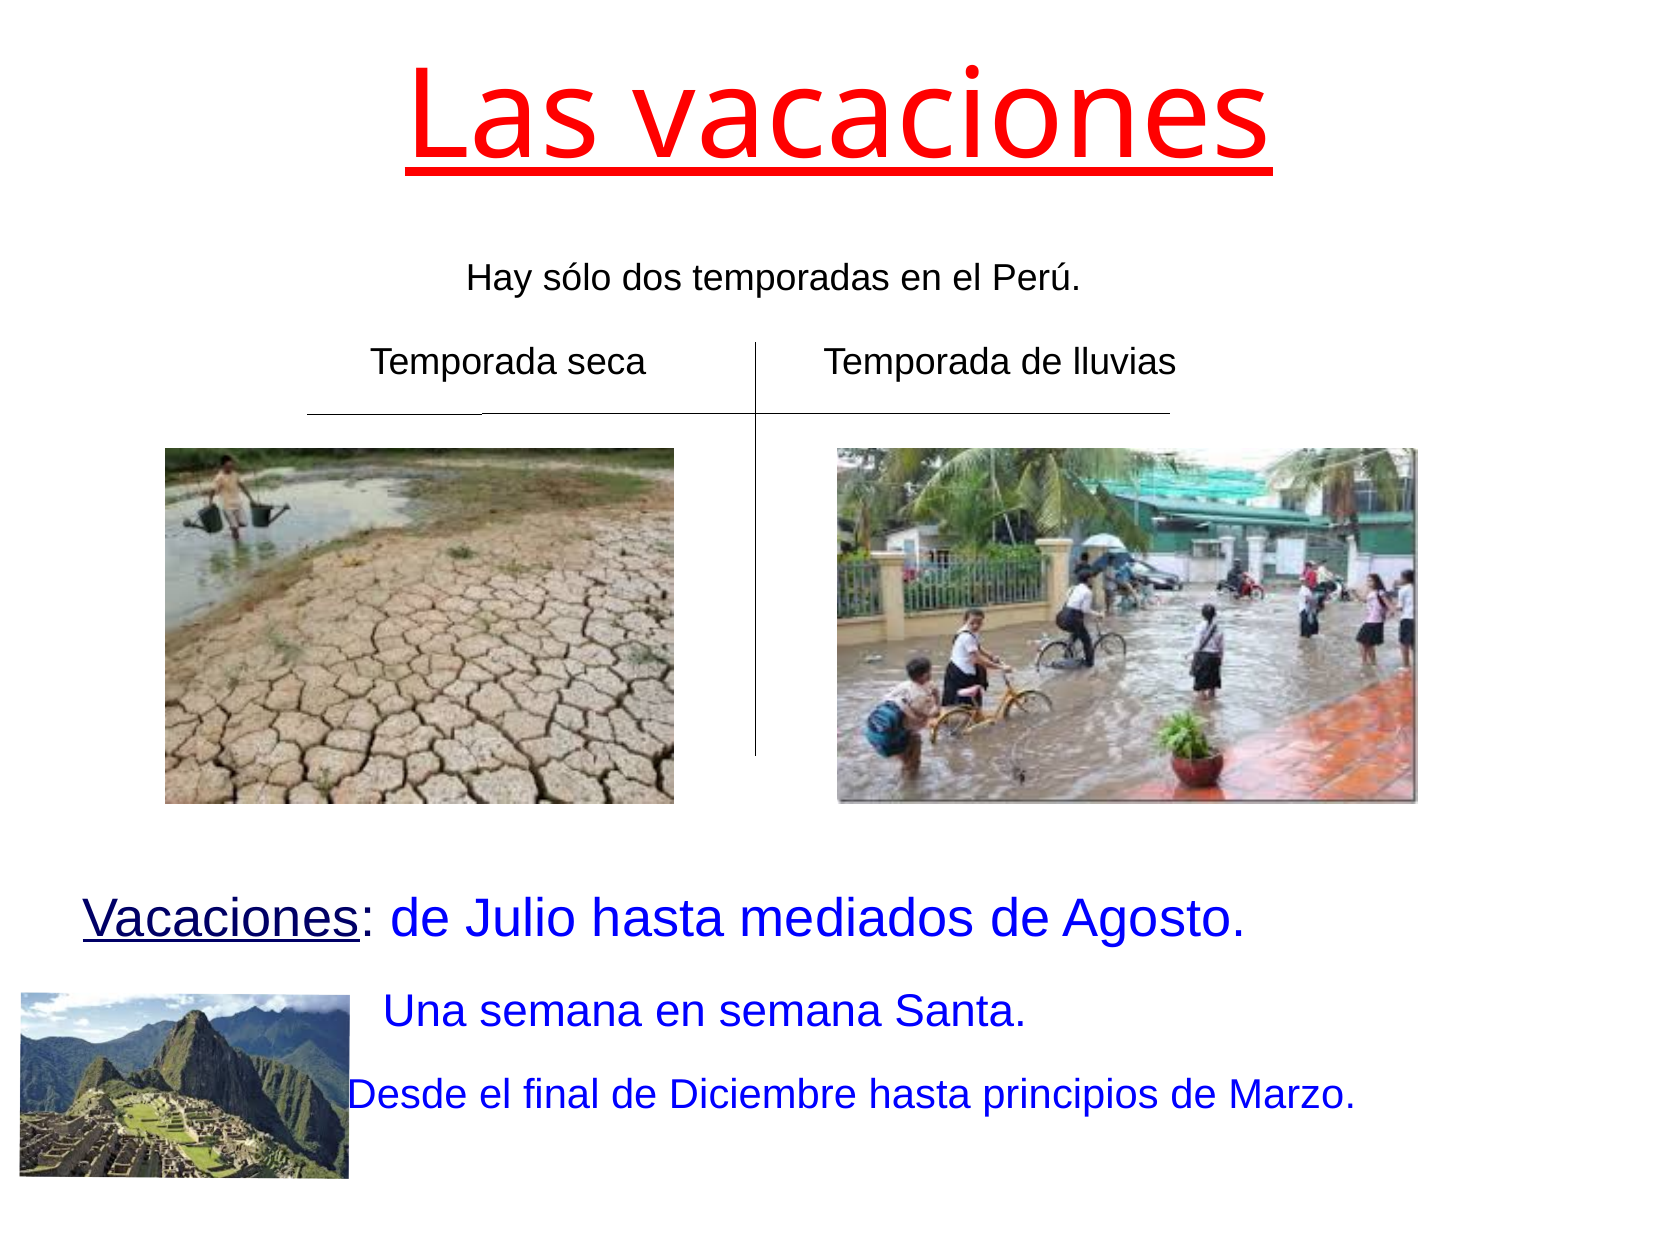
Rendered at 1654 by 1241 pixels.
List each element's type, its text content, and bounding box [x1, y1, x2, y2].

text_box Hay sólo dos temporadas en el Perú. Temporada seca Temporada de lluvias [354, 248, 1193, 390]
list Vacaciones: de Julio hasta mediados de Agosto. Una semana en semana Santa. Desde el final de Diciembre hasta principios de Marzo. [82, 290, 1571, 1241]
picture [165, 448, 674, 804]
picture [837, 448, 1418, 804]
picture [19, 992, 350, 1180]
title Las vacaciones [94, 5, 1583, 213]
